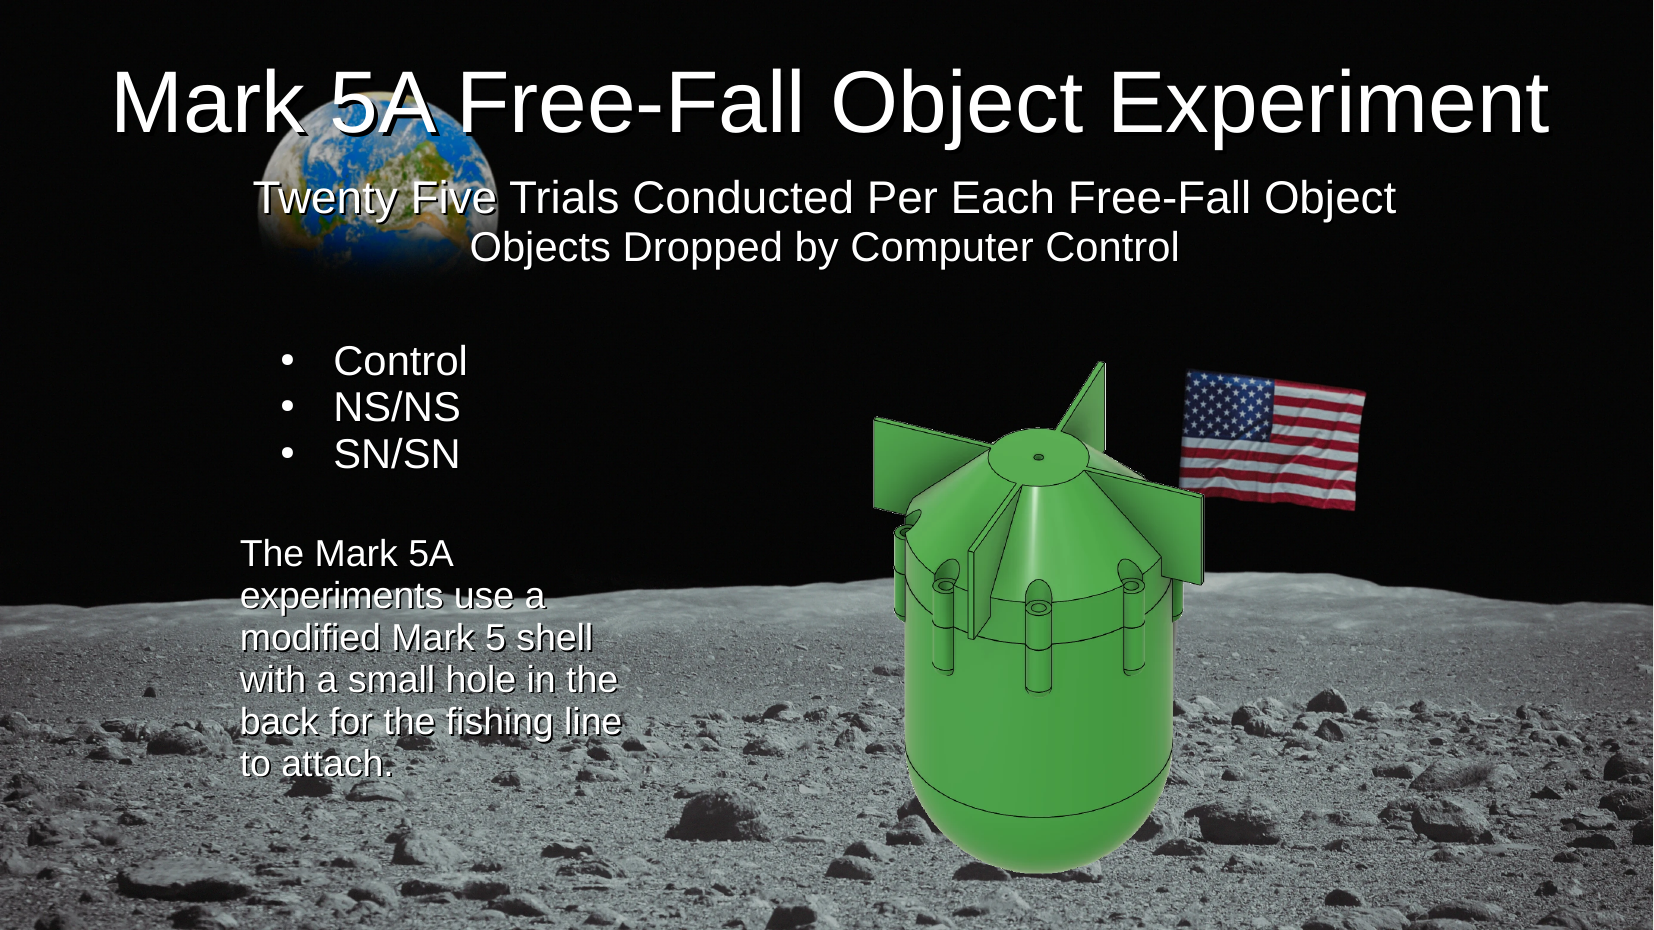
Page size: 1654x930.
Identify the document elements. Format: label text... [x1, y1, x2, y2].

text_box Twenty Five Trials Conducted Per Each Free-Fall Object Objects Dropped by Computer Control [37, 164, 1613, 338]
title Mark 5A Free-Fall Object Experiment [87, 0, 1576, 164]
picture [0, 0, 1654, 930]
list Control NS/NS SN/SN [262, 338, 526, 502]
text_box The Mark 5A experiments use a modified Mark 5 shell with a small hole in the back for the fishing line to attach. [225, 525, 676, 792]
